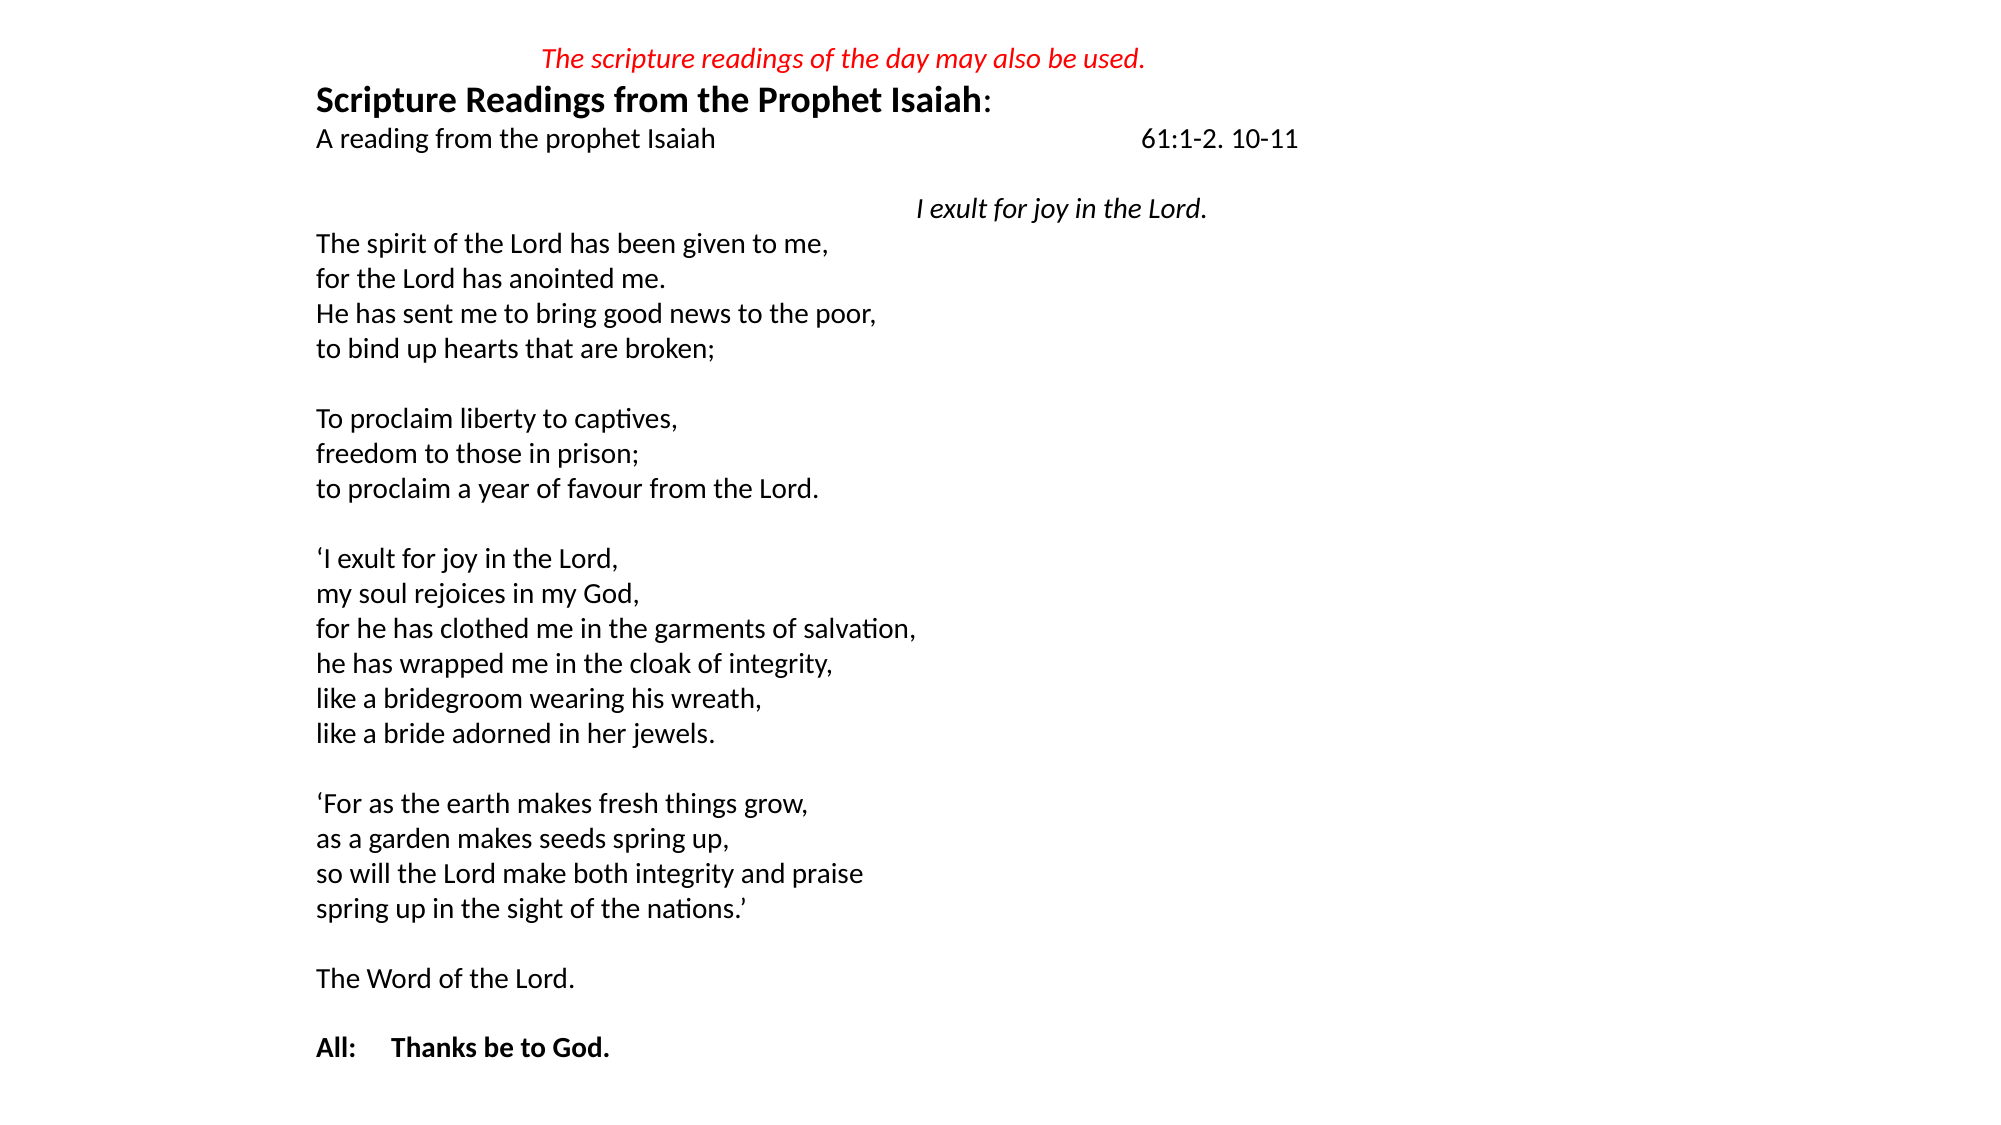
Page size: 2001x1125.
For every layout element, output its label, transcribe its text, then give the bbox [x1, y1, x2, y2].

text_box The scripture readings of the day may also be used. Scripture Readings from the Prophet Isaiah: A reading from the prophet Isaiah 61:1-2. 10-11 I exult for joy in the Lord. The spirit of the Lord has been given to me, for the Lord has anointed me. He has sent me to bring good news to the poor, to bind up hearts that are broken; To proclaim liberty to captives, freedom to those in prison; to proclaim a year of favour from the Lord. ‘I exult for joy in the Lord, my soul rejoices in my God, for he has clothed me in the garments of salvation, he has wrapped me in the cloak of integrity, like a bridegroom wearing his wreath, like a bride adorned in her jewels. ‘For as the earth makes fresh things grow, as a garden makes seeds spring up, so will the Lord make both integrity and praise spring up in the sight of the nations.’ The Word of the Lord. All: Thanks be to God. [301, 32, 1859, 1083]
